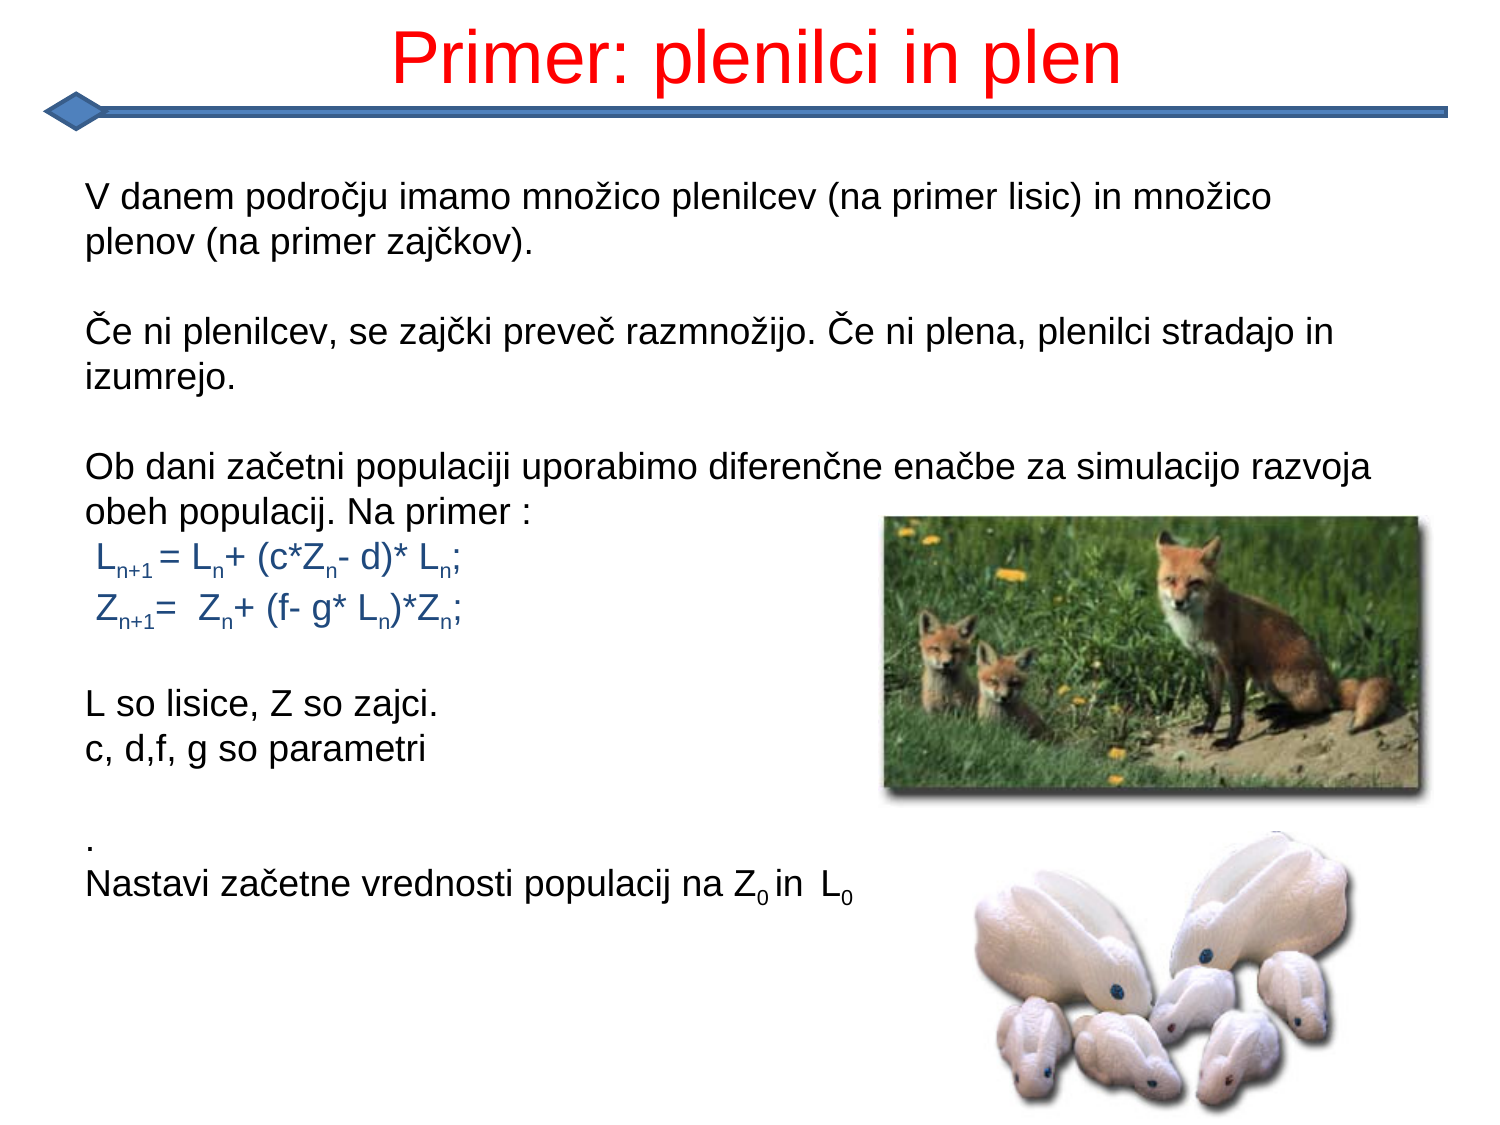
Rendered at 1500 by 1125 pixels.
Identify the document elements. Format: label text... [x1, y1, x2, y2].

text_box V danem področju imamo množico plenilcev (na primer lisic) in množico plenov (na primer zajčkov). Če ni plenilcev, se zajčki preveč razmnožijo. Če ni plena, plenilci stradajo in izumrejo. Ob dani začetni populaciji uporabimo diferenčne enačbe za simulacijo razvoja obeh populacij. Na primer : Ln+1 = Ln+ (c*Zn- d)* Ln; Zn+1= Zn+ (f- g* Ln)*Zn; L so lisice, Z so zajci. c, d,f, g so parametri . Nastavi začetne vrednosti populacij na Z0 in L0 [70, 163, 1395, 963]
picture [878, 515, 1434, 808]
picture [972, 831, 1364, 1125]
title Primer: plenilci in plen [82, 0, 1433, 108]
